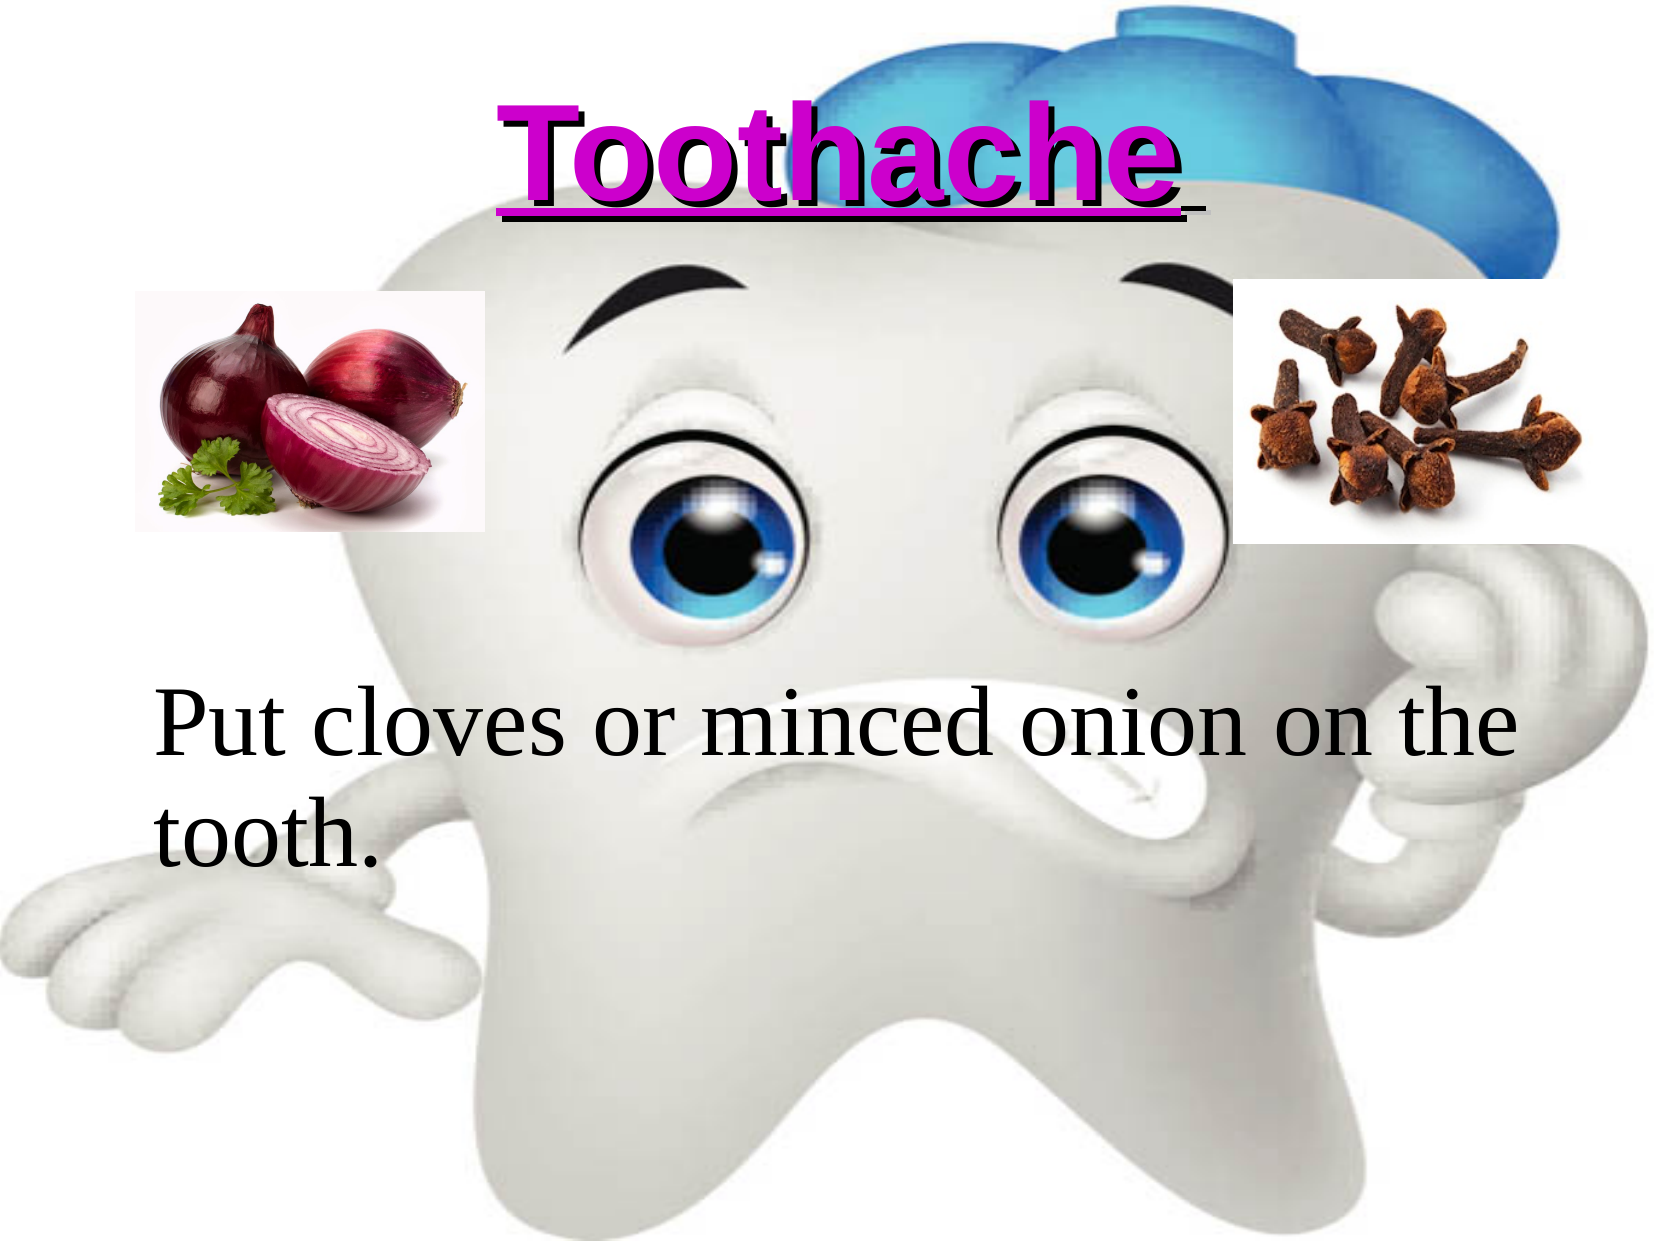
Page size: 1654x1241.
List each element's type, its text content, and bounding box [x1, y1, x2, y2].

picture [0, 0, 1654, 1241]
list Put cloves or minced onion on the tooth. [82, 290, 1571, 1010]
title Toothache [82, 49, 1571, 257]
